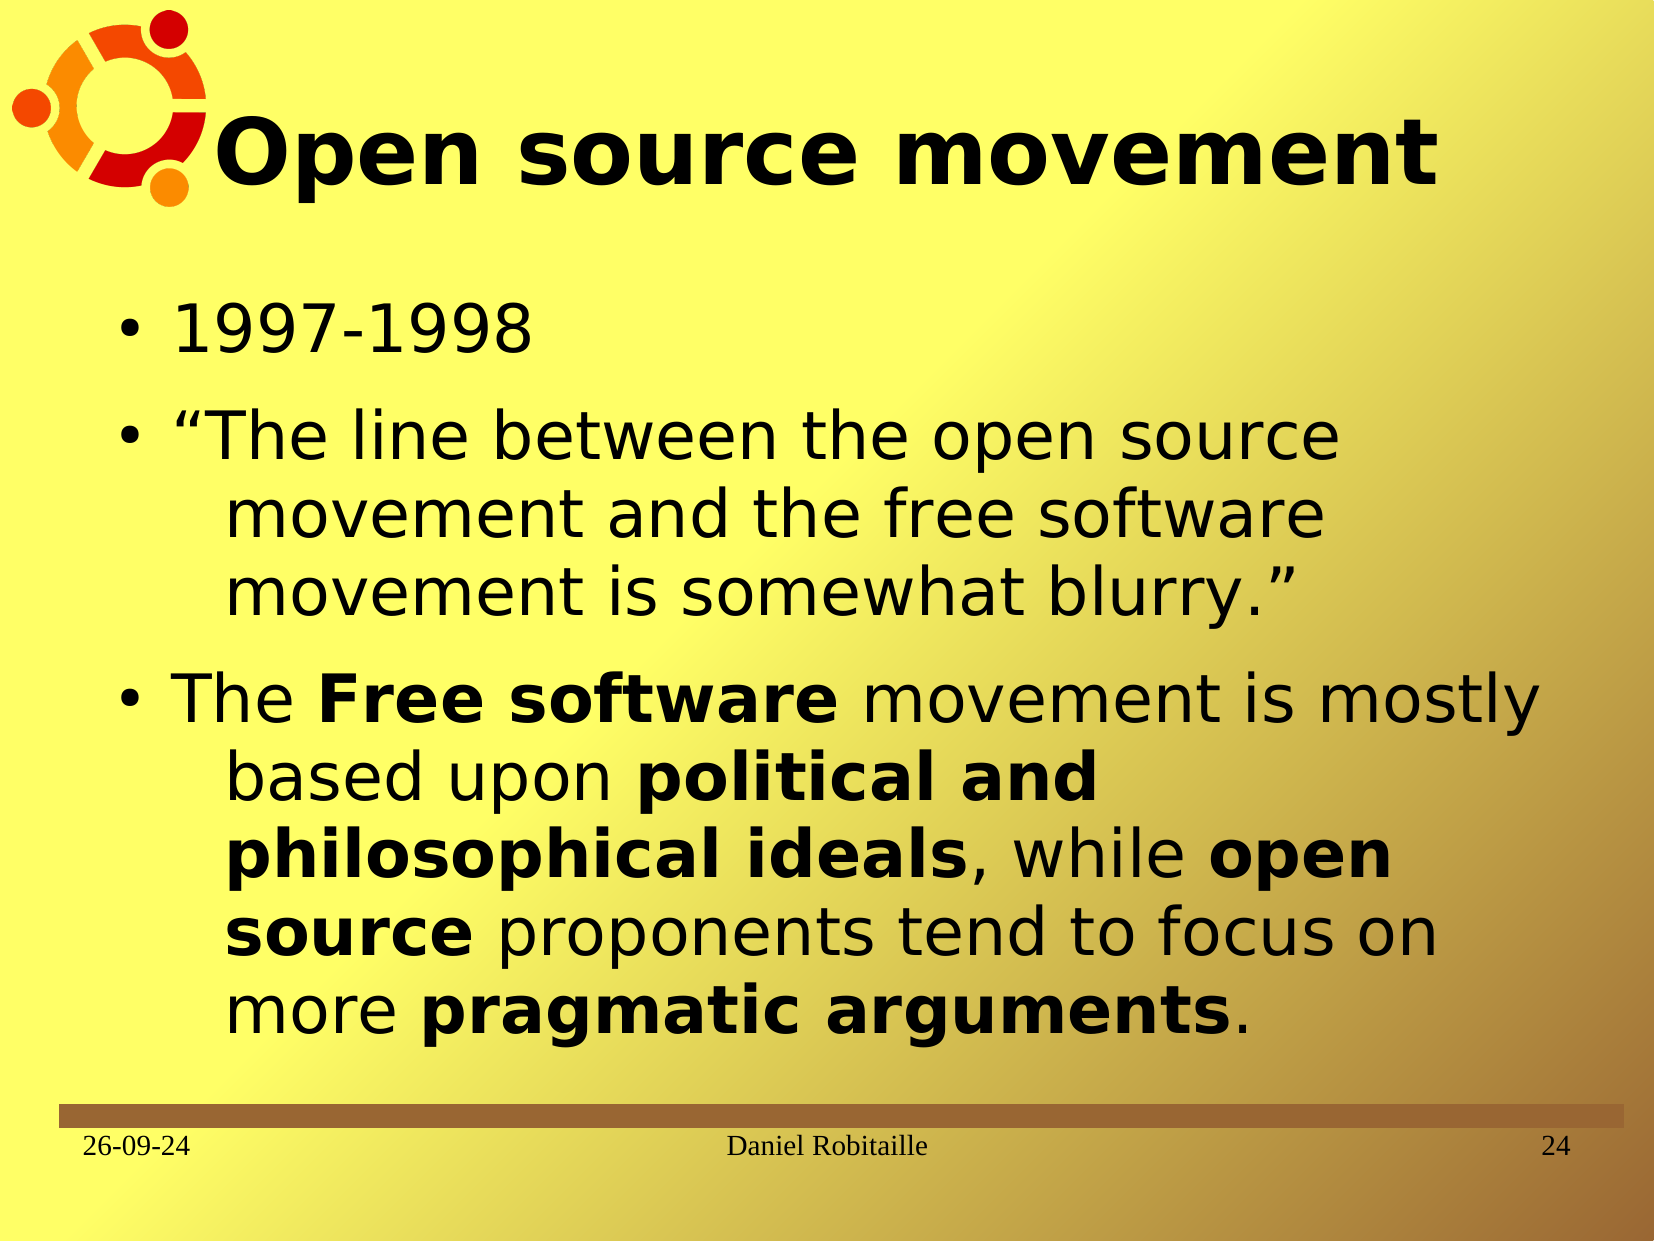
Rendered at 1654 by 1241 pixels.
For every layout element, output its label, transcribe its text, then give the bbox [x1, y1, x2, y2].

title Open source movement [82, 49, 1571, 257]
list 1997-1998 “The line between the open source movement and the free software movement is somewhat blurry.” The Free software movement is mostly based upon political and philosophical ideals, while open source proponents tend to focus on more pragmatic arguments. [82, 290, 1571, 1109]
picture [12, 10, 207, 207]
